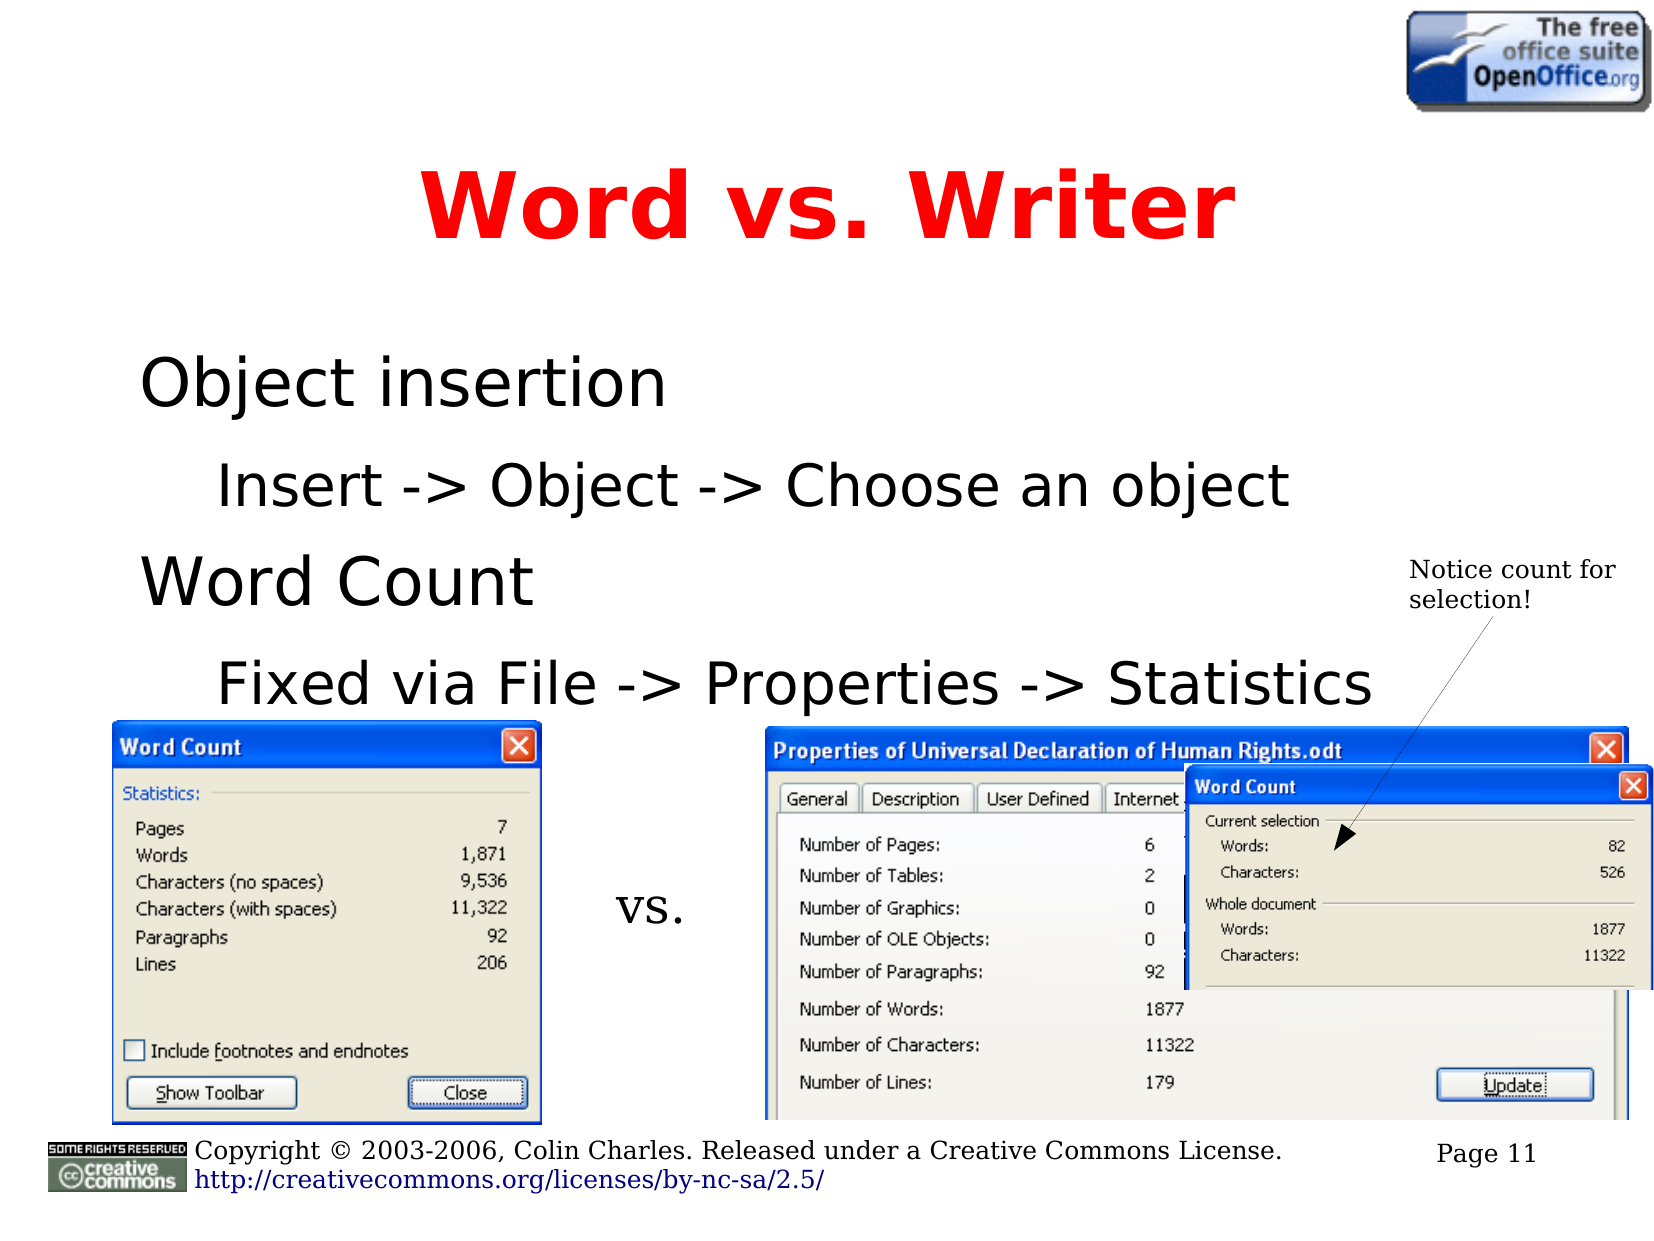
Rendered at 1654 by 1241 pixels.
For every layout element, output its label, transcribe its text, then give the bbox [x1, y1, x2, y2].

text_box vs. [616, 876, 724, 936]
title Word vs. Writer [121, 102, 1534, 311]
picture [48, 1142, 187, 1192]
picture [765, 726, 1654, 1120]
list Object insertion Insert -> Object -> Choose an object Word Count Fixed via File -> Properties -> Statistics [121, 344, 1534, 1127]
picture [112, 720, 542, 1125]
text_box Notice count for selection! [1409, 555, 1627, 615]
picture [1403, 0, 1654, 125]
